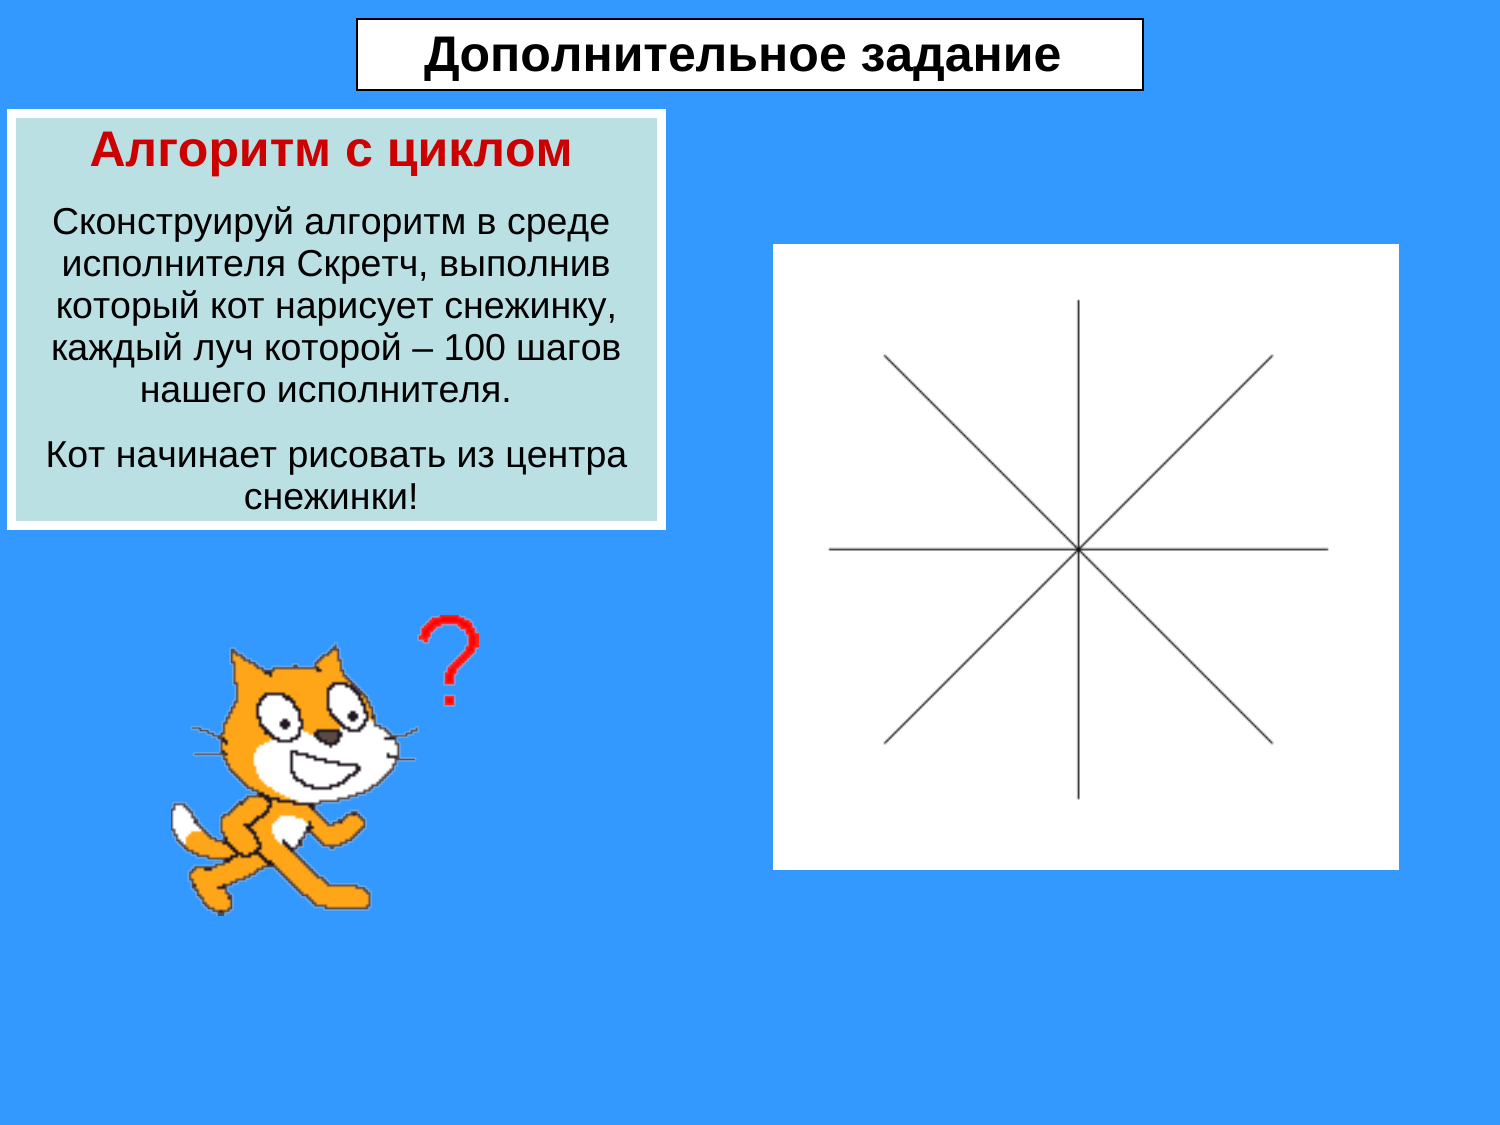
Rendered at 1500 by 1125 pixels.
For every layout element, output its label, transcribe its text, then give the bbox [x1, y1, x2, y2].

picture [773, 244, 1399, 870]
text_box Алгоритм с циклом Сконструируй алгоритм в среде исполнителя Скретч, выполнив который кот нарисует снежинку, каждый луч которой – 100 шагов нашего исполнителя. Кот начинает рисовать из центра снежинки! [11, 113, 662, 526]
text_box Дополнительное задание [357, 18, 1143, 91]
picture [171, 615, 479, 916]
